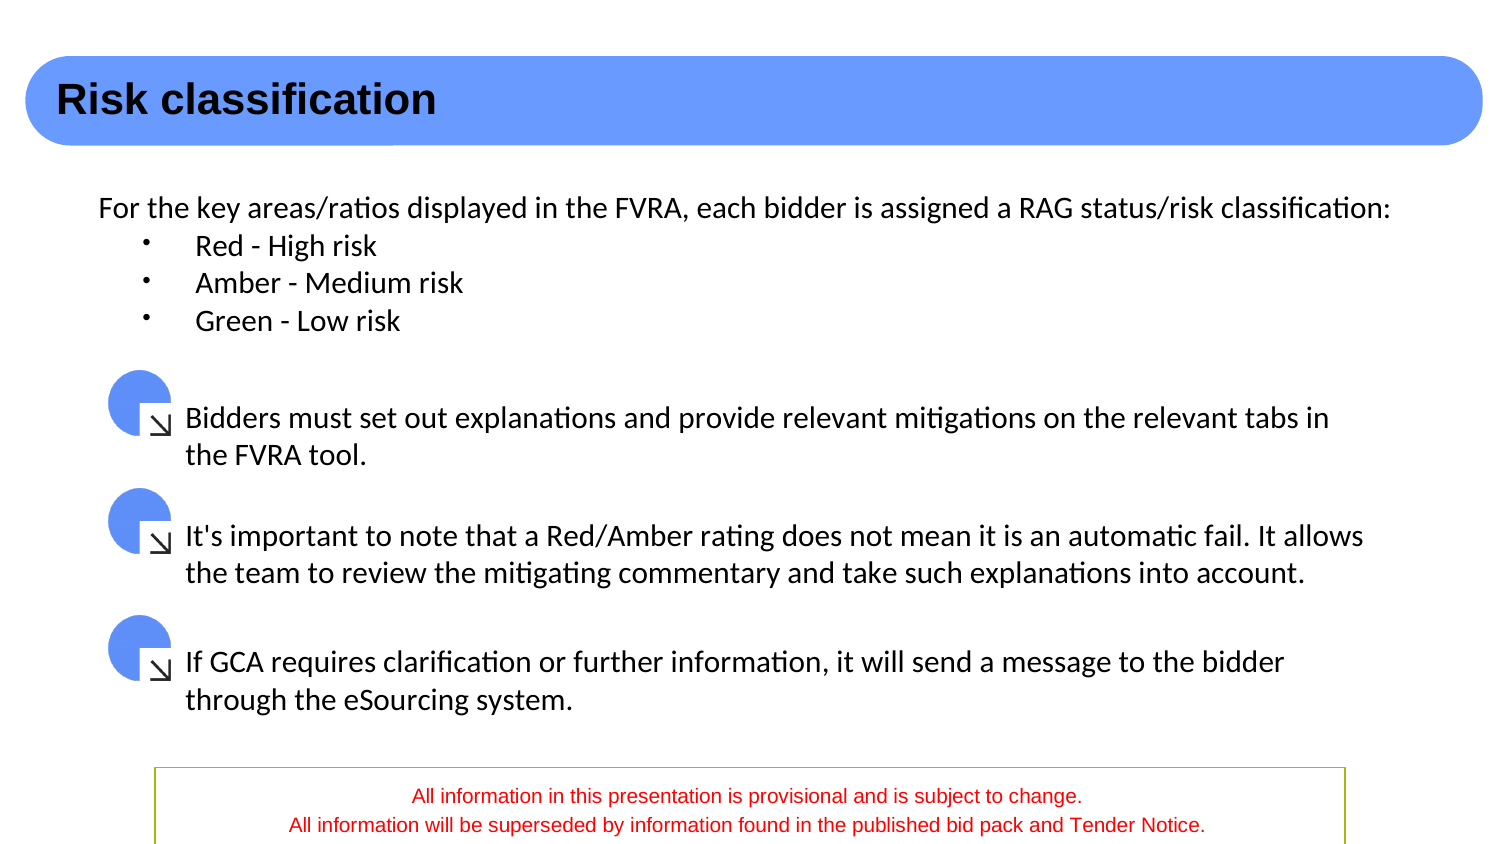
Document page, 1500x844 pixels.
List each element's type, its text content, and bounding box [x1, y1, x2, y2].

text_box If GCA requires clarification or further information, it will send a message to the bidder through the eSourcing system. [170, 626, 1392, 725]
text_box All information in this presentation is provisional and is subject to change. All information will be superseded by information found in the published bid pack and Tender Notice. [155, 767, 1346, 844]
text_box Bidders must set out explanations and provide relevant mitigations on the relevant tabs in the FVRA tool. [170, 381, 1392, 499]
picture [108, 615, 171, 681]
title Risk classification [55, 70, 1235, 137]
title For the key areas/ratios displayed in the FVRA, each bidder is assigned a RAG status/risk classification: Red - High risk Amber - Medium risk Green - Low risk [98, 187, 1402, 360]
text_box It's important to note that a Red/Amber rating does not mean it is an automatic fail. It allows the team to review the mitigating commentary and take such explanations into account. [170, 499, 1392, 598]
picture [108, 488, 171, 554]
picture [108, 370, 171, 436]
